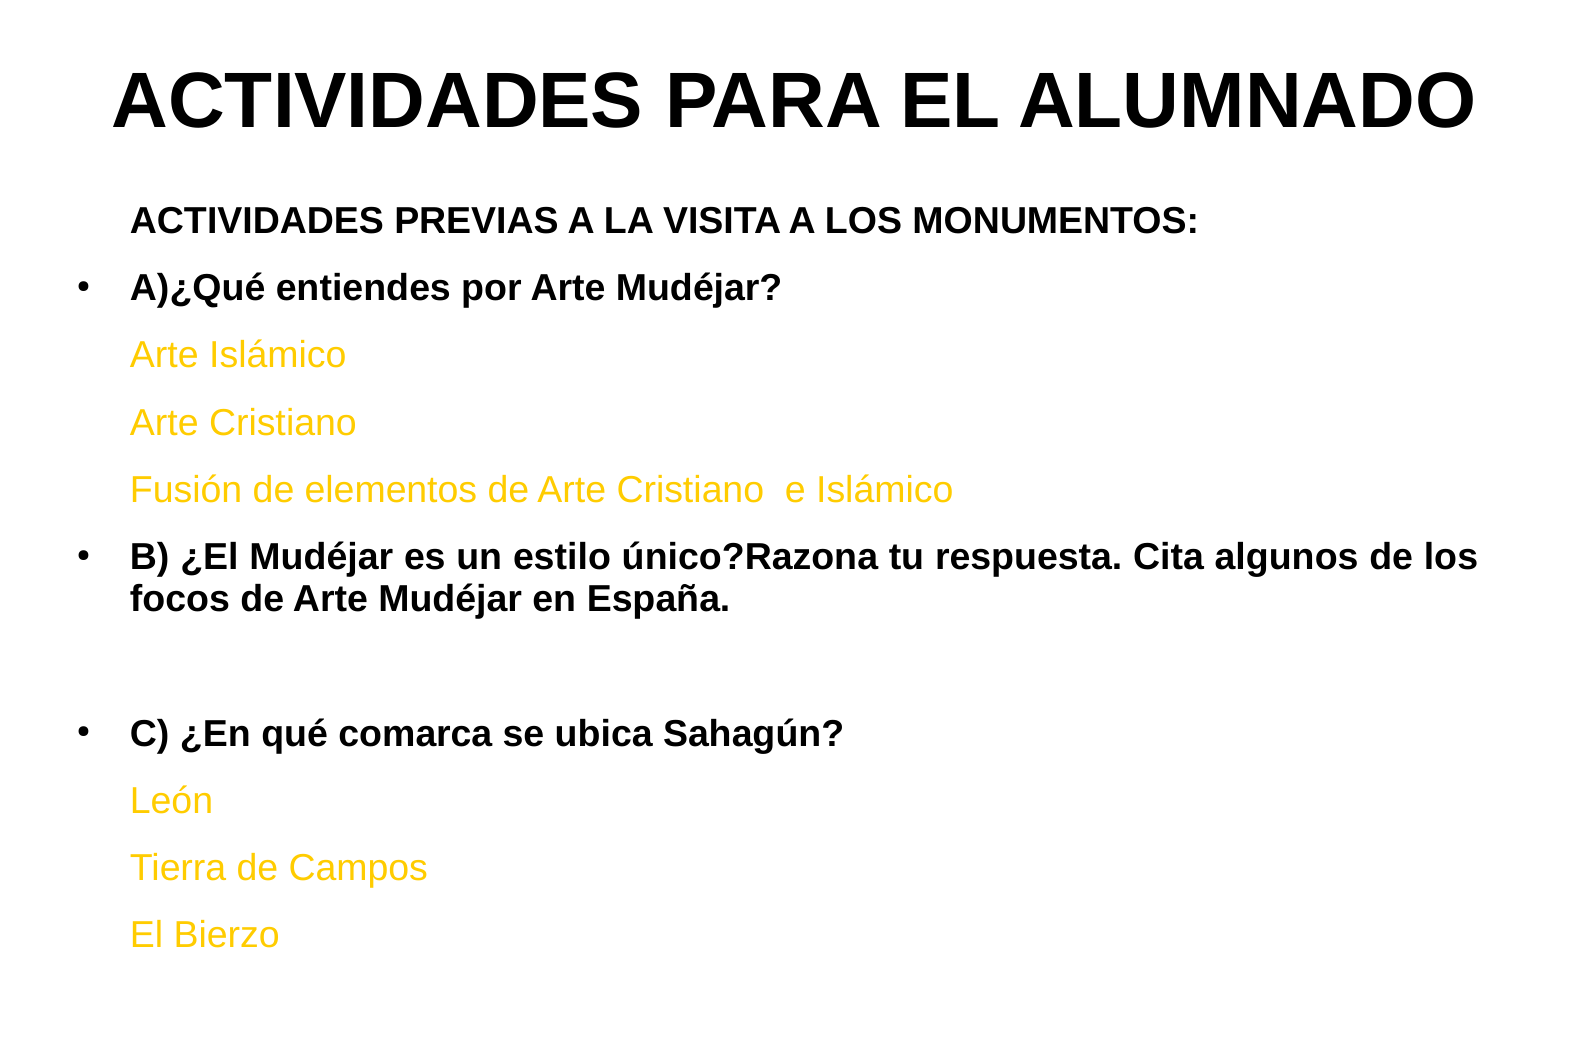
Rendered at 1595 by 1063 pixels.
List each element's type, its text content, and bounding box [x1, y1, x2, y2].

title ACTIVIDADES PARA EL ALUMNADO [76, 11, 1512, 189]
list ACTIVIDADES PREVIAS A LA VISITA A LOS MONUMENTOS: A)¿Qué entiendes por Arte Mudéjar? Arte Islámico Arte Cristiano Fusión de elementos de Arte Cristiano e Islámico B) ¿El Mudéjar es un estilo único?Razona tu respuesta. Cita algunos de los focos de Arte Mudéjar en España. C) ¿En qué comarca se ubica Sahagún? León Tierra de Campos El Bierzo [59, 199, 1480, 964]
